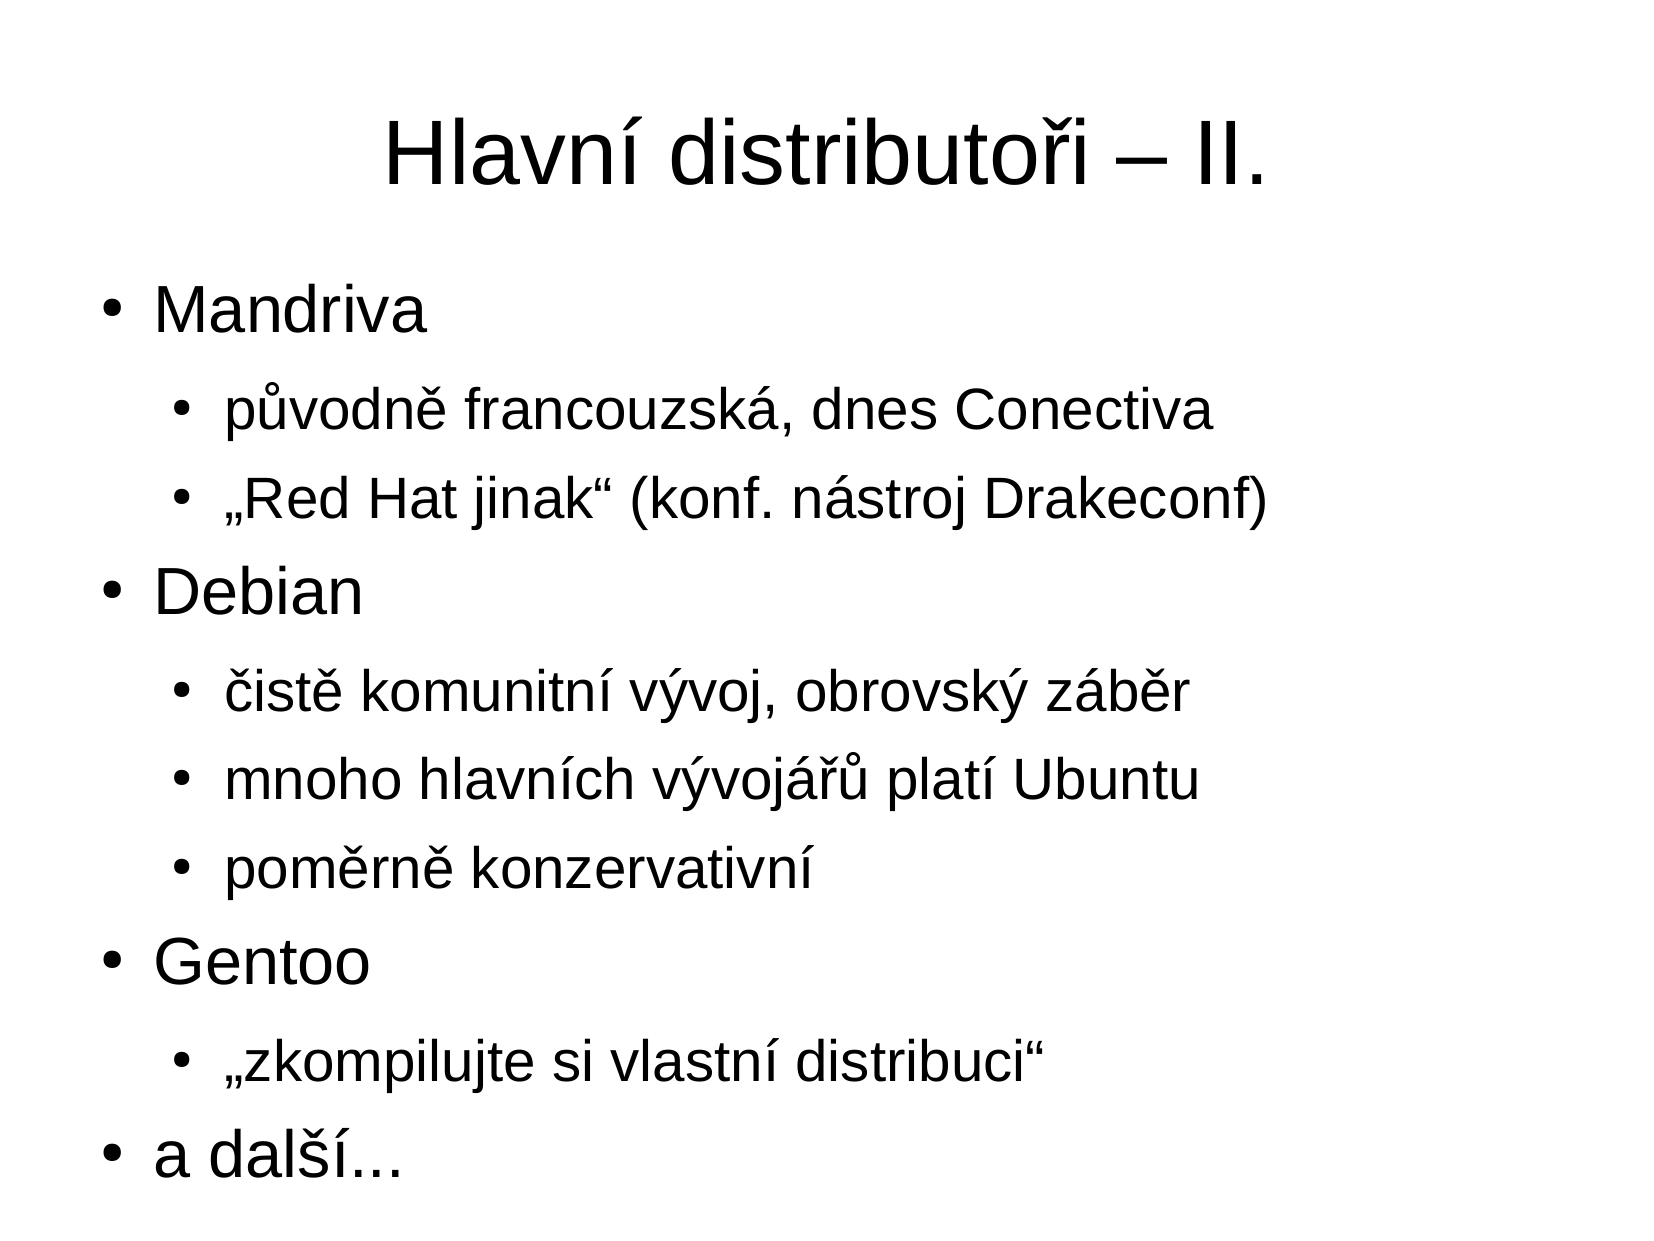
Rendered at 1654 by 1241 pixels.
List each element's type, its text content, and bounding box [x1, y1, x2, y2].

title Hlavní distributoři – II. [82, 56, 1571, 250]
list Mandriva původně francouzská, dnes Conectiva „Red Hat jinak“ (konf. nástroj Drakeconf) Debian čistě komunitní vývoj, obrovský záběr mnoho hlavních vývojářů platí Ubuntu poměrně konzervativní Gentoo „zkompilujte si vlastní distribuci“ a další... [82, 272, 1571, 1193]
